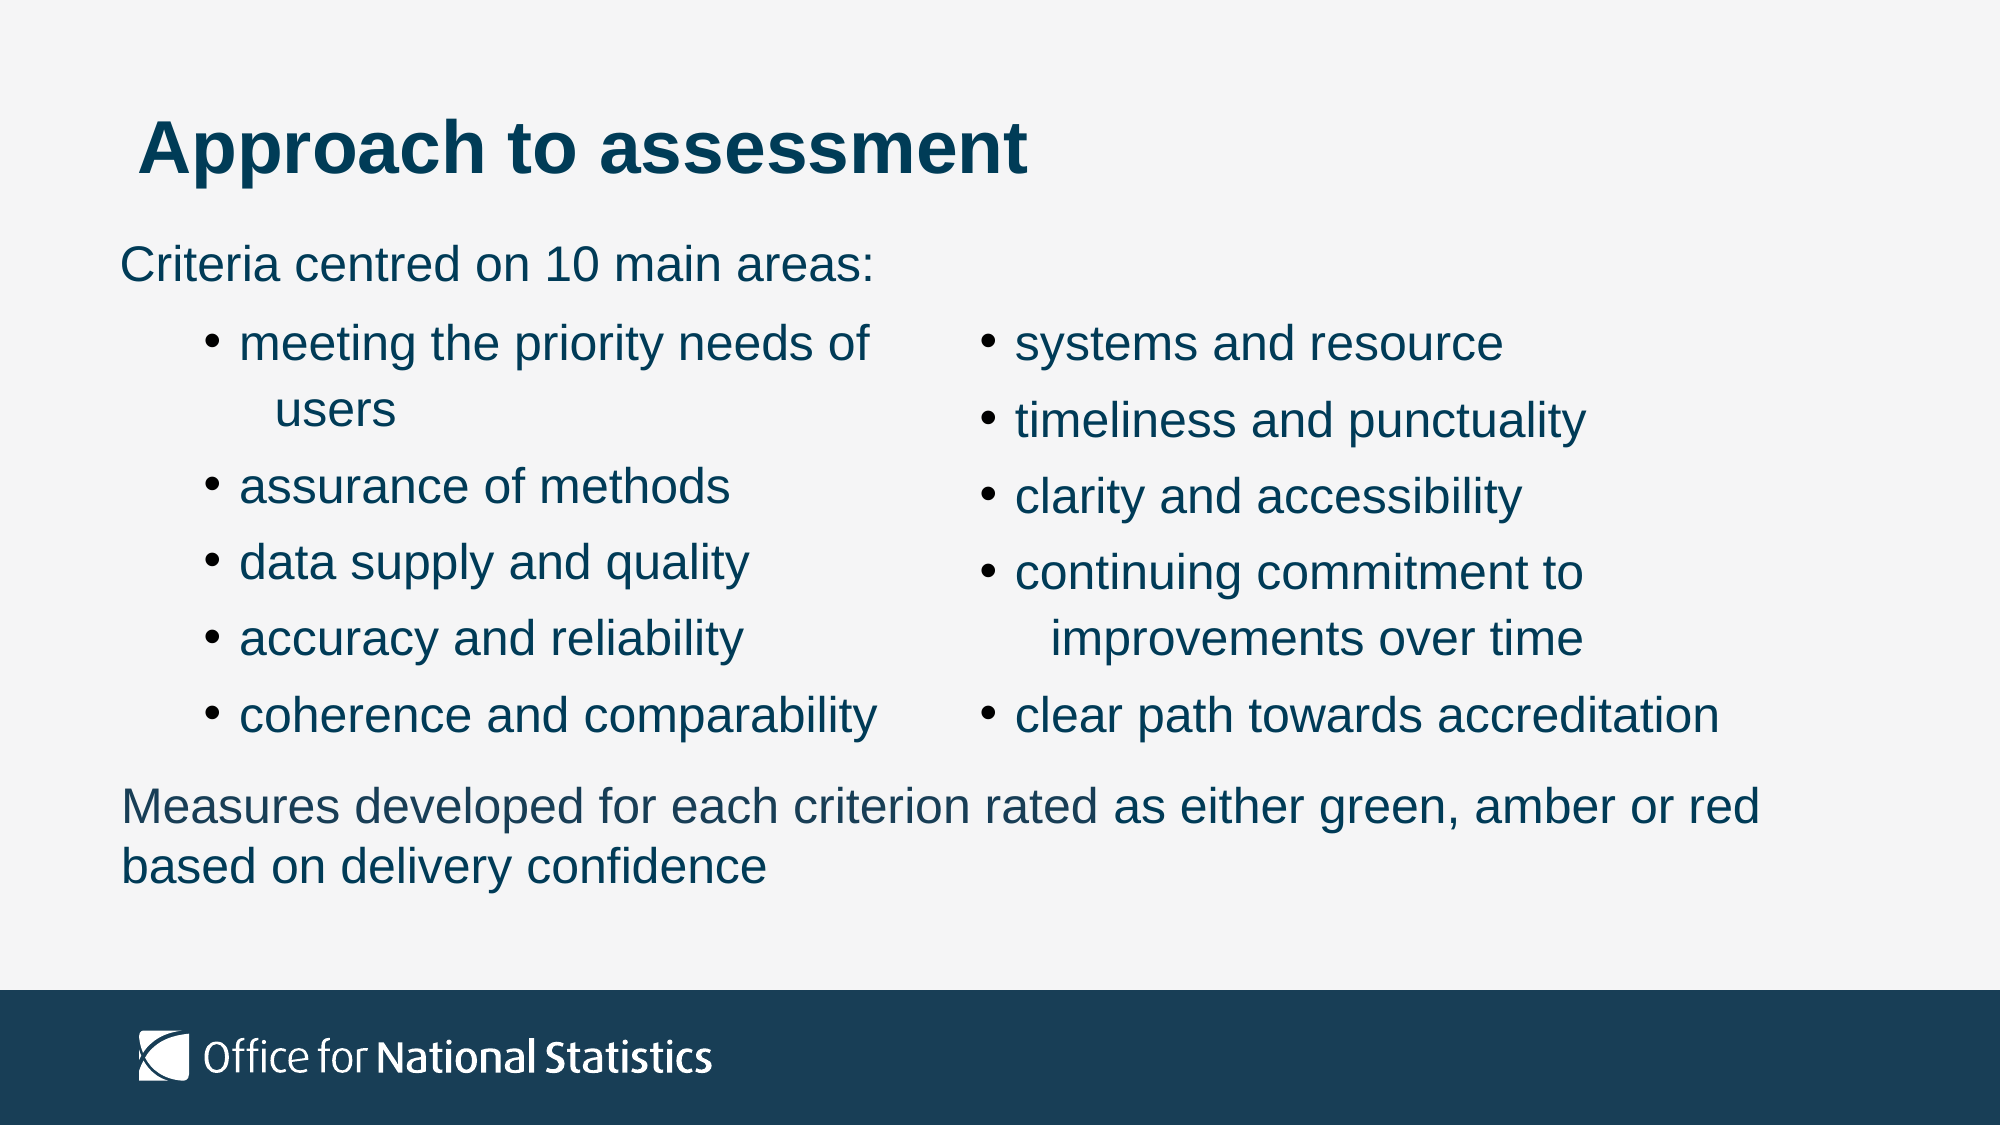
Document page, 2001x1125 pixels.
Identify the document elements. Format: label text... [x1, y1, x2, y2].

list meeting the priority needs of users assurance of methods data supply and quality accuracy and reliability coherence and comparability [121, 304, 935, 742]
text_box Criteria centred on 10 main areas: [119, 223, 1548, 300]
text_box Measures developed for each criterion rated as either green, amber or red based on delivery confidence [121, 765, 1850, 902]
title Approach to assessment [137, 105, 1863, 192]
list systems and resource timeliness and punctuality clarity and accessibility continuing commitment to improvements over time clear path towards accreditation [935, 304, 1909, 742]
